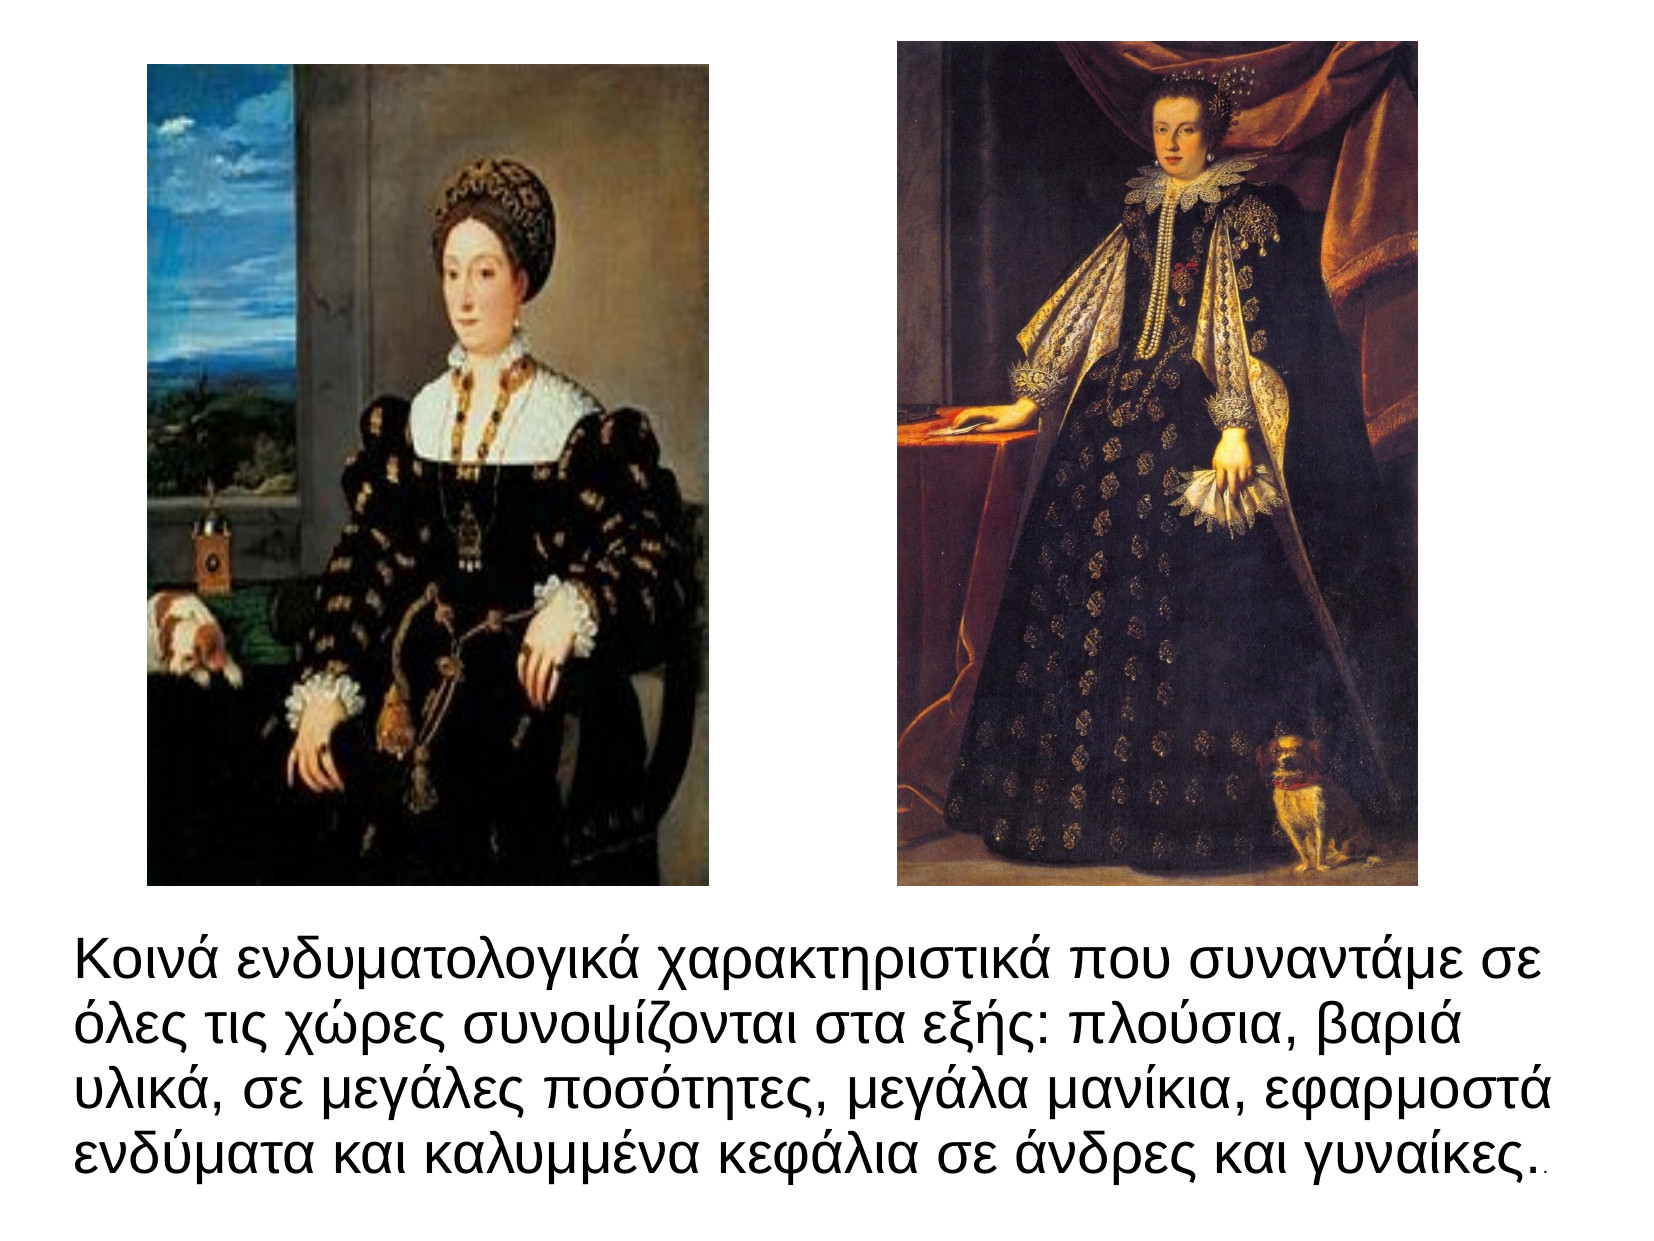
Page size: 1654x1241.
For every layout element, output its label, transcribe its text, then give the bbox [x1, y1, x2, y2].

picture [897, 41, 1418, 886]
text_box Κοινά ενδυματολογικά χαρακτηριστικά που συναντάμε σε όλες τις χώρες συνοψίζονται στα εξής: πλούσια, βαριά υλικά, σε μεγάλες ποσότητες, μεγάλα μανίκια, εφαρμοστά ενδύματα και καλυμμένα κεφάλια σε άνδρες και γυναίκες.. [59, 918, 1625, 1211]
picture [147, 64, 709, 886]
